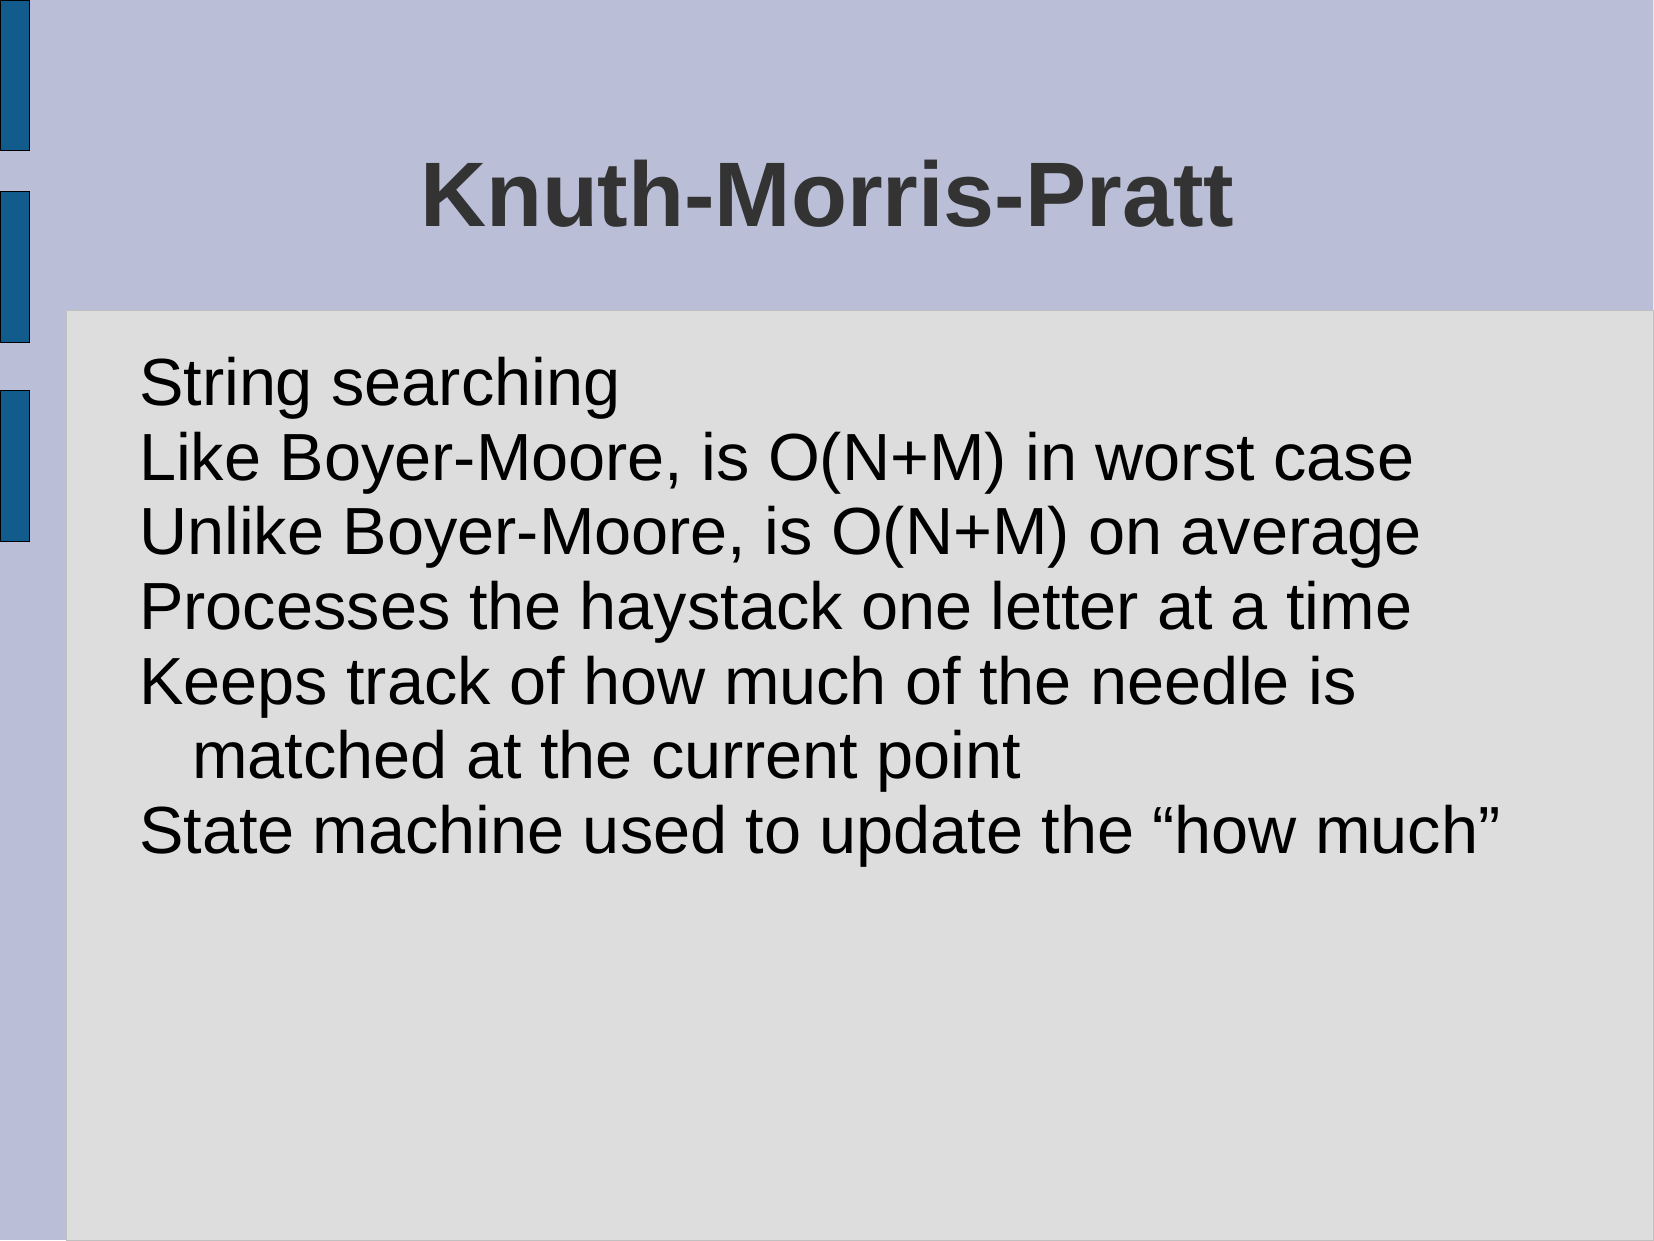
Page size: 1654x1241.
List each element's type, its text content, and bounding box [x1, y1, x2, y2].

list String searching Like Boyer-Moore, is O(N+M) in worst case Unlike Boyer-Moore, is O(N+M) on average Processes the haystack one letter at a time Keeps track of how much of the needle is matched at the current point State machine used to update the “how much” [121, 344, 1534, 1127]
title Knuth-Morris-Pratt [121, 91, 1534, 299]
